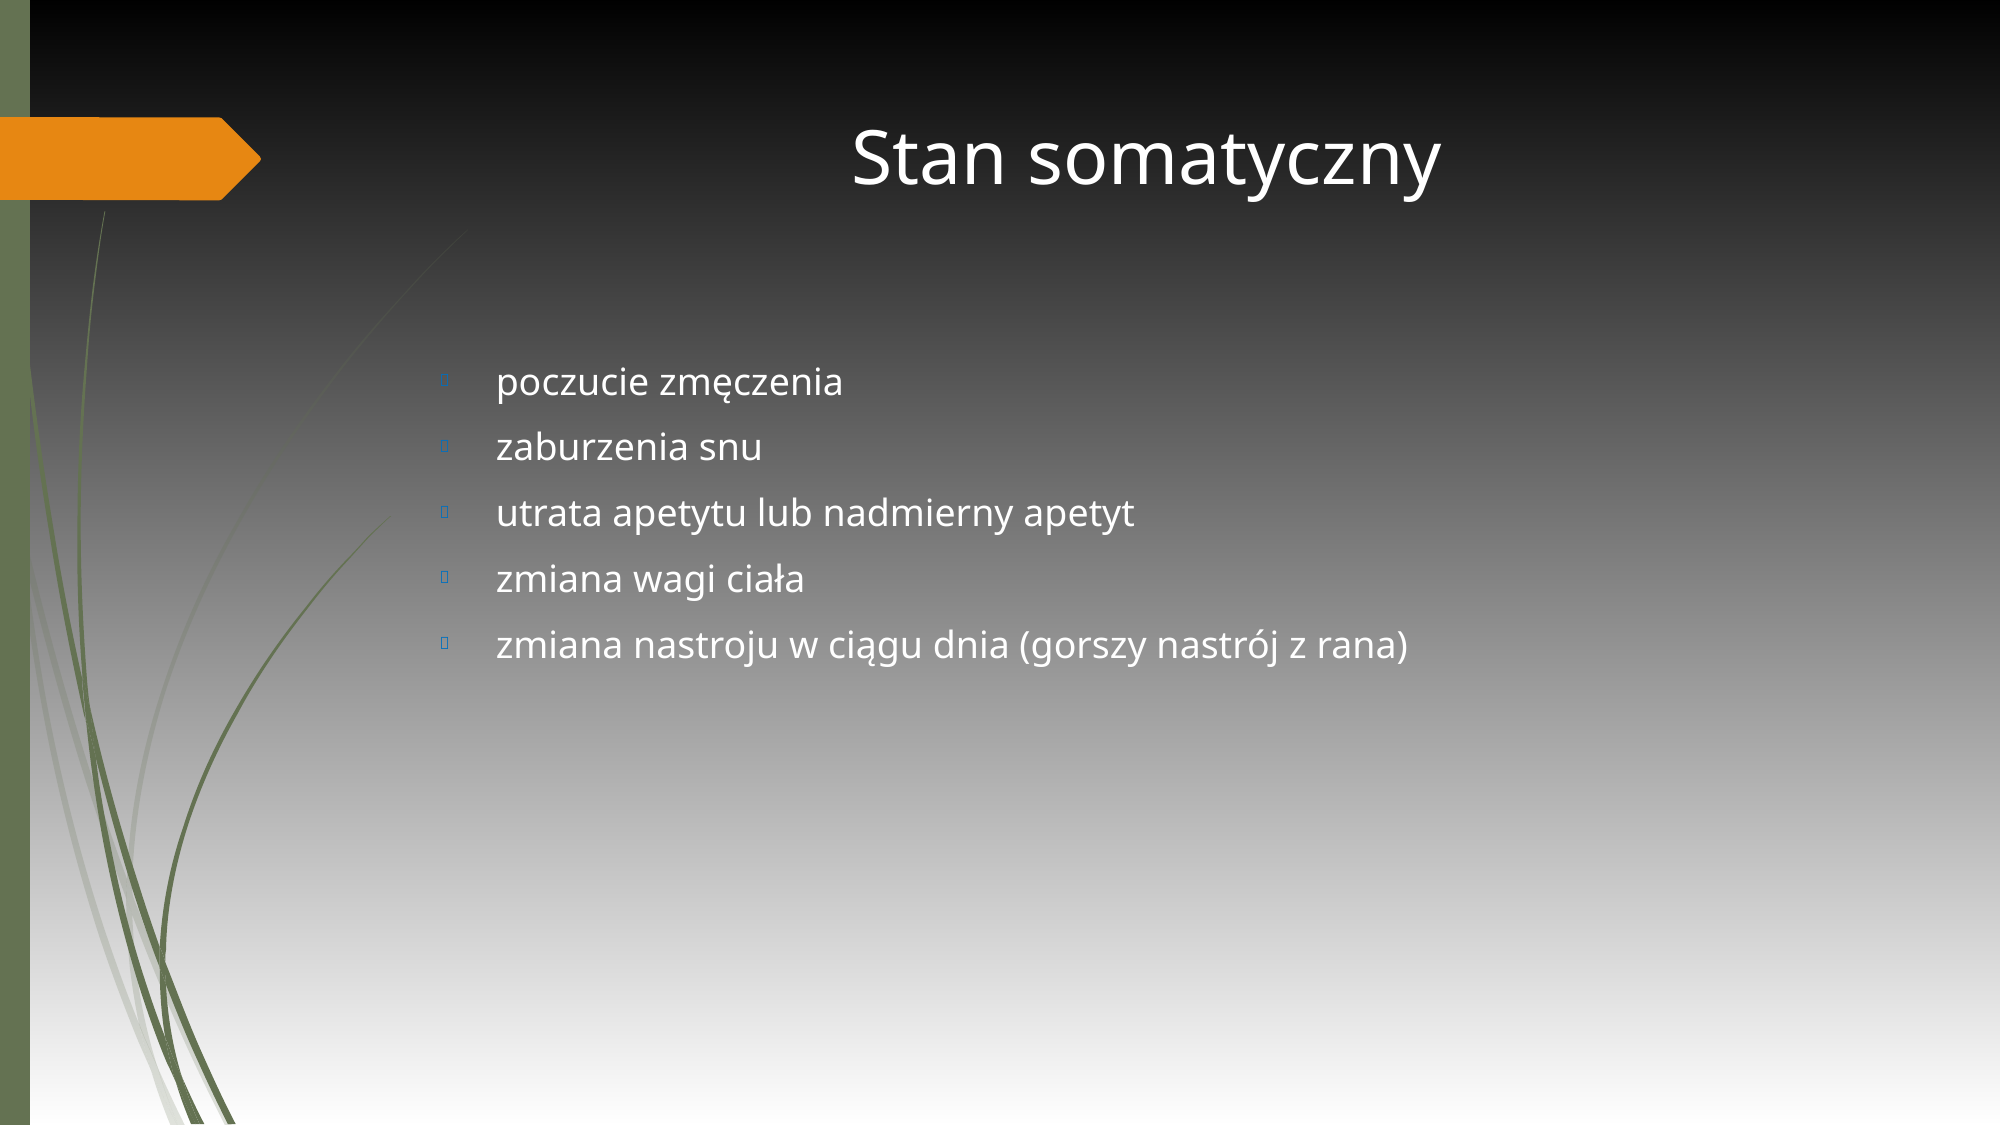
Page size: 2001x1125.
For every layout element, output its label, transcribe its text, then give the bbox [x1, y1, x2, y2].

title Stan somatyczny [425, 102, 1888, 313]
list poczucie zmęczenia zaburzenia snu utrata apetytu lub nadmierny apetyt zmiana wagi ciała zmiana nastroju w ciągu dnia (gorszy nastrój z rana) [424, 350, 1888, 1076]
